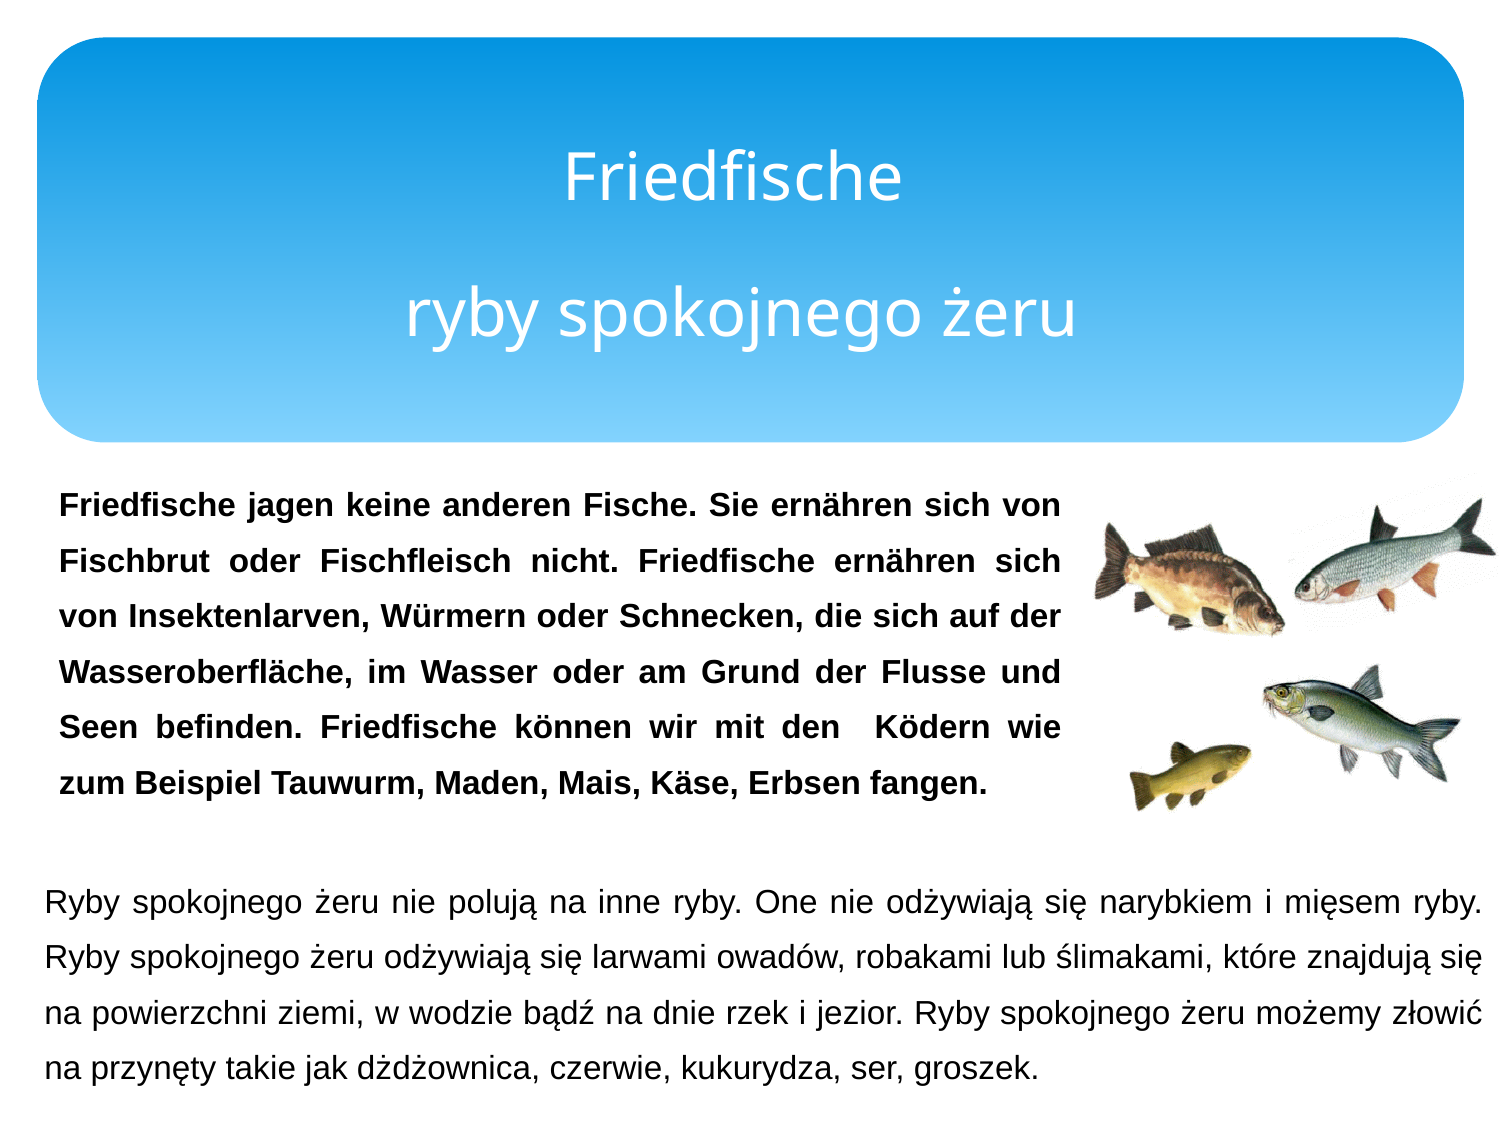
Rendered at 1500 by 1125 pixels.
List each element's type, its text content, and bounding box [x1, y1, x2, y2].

text_box Ryby spokojnego żeru nie polują na inne ryby. One nie odżywiają się narybkiem i mięsem ryby. Ryby spokojnego żeru odżywiają się larwami owadów, robakami lub ślimakami, które znajdują się na powierzchni ziemi, w wodzie bądź na dnie rzek i jezior. Ryby spokojnego żeru możemy złowić na przynęty takie jak dżdżownica, czerwie, kukurydza, ser, groszek. [29, 857, 1500, 1077]
title Friedfische ryby spokojnego żeru [67, 85, 1418, 355]
subtitle Friedfische jagen keine anderen Fische. Sie ernähren sich von Fischbrut oder Fischfleisch nicht. Friedfische ernähren sich von Insektenlarven, Würmern oder Schnecken, die sich auf der Wasseroberfläche, im Wasser oder am Grund der Flusse und Seen befinden. Friedfische können wir mit den Ködern wie zum Beispiel Tauwurm, Maden, Mais, Käse, Erbsen fangen. [59, 442, 1063, 827]
picture [1086, 472, 1500, 827]
